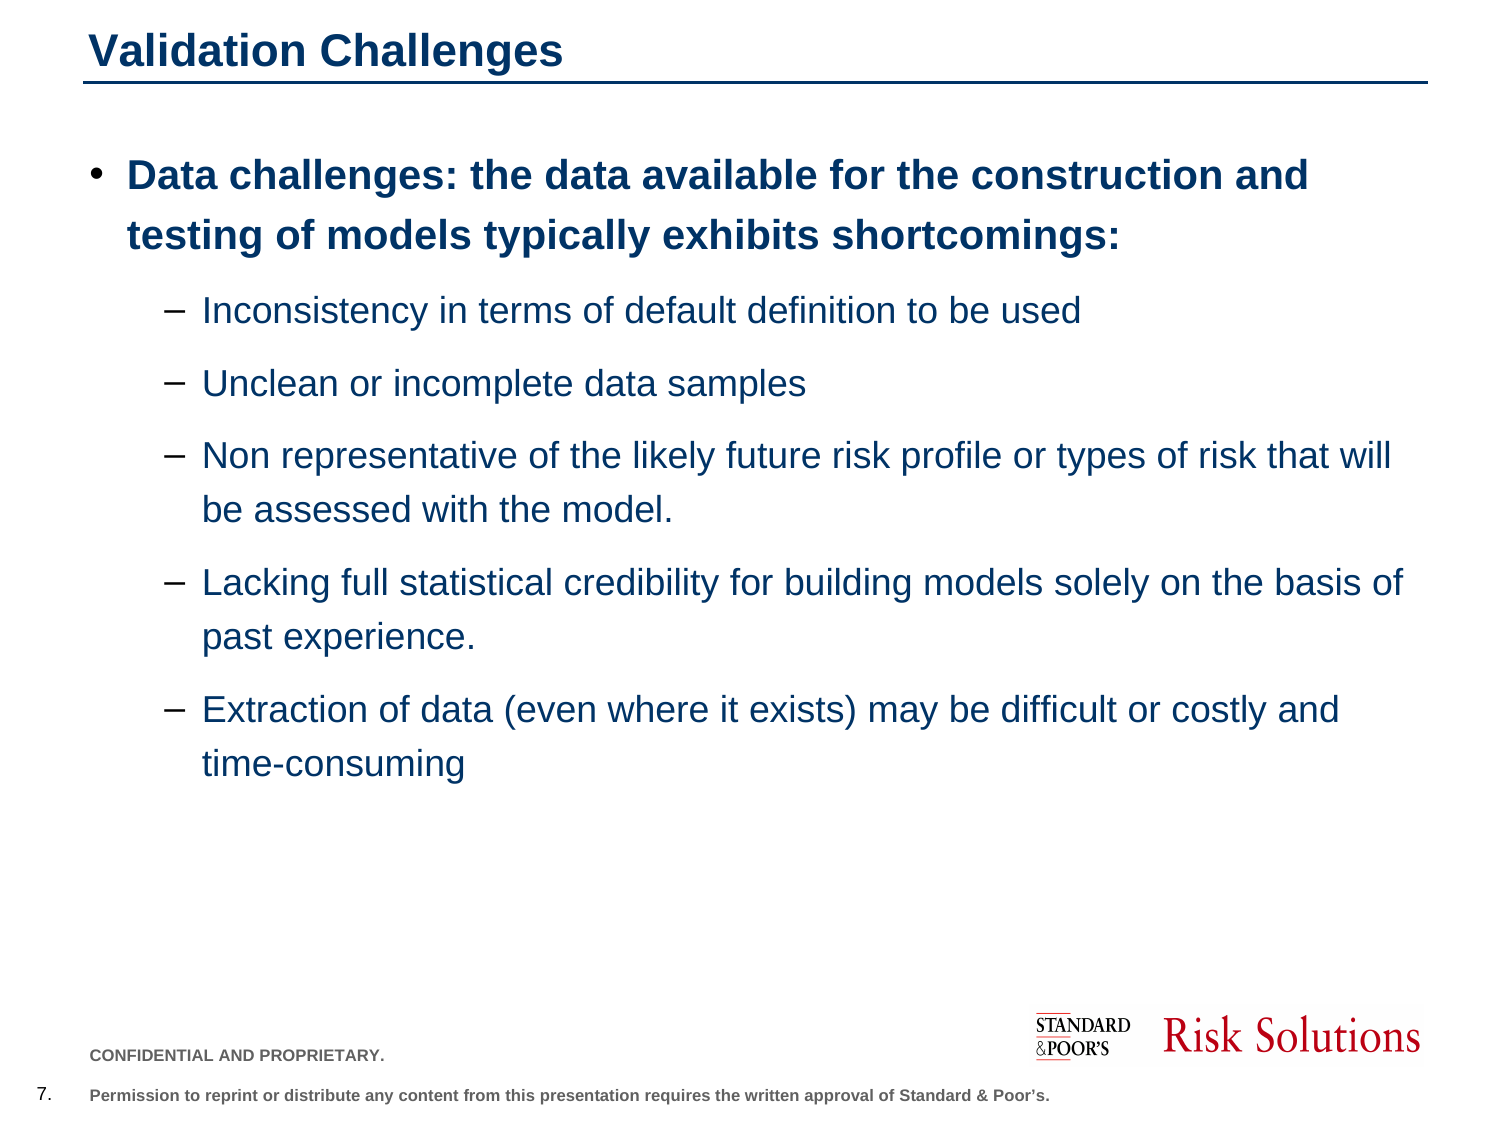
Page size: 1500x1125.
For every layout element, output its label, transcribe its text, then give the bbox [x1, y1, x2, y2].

title Validation Challenges [73, 8, 1429, 85]
picture [1029, 1004, 1424, 1067]
list Data challenges: the data available for the construction and testing of models typically exhibits shortcomings: Inconsistency in terms of default definition to be used Unclean or incomplete data samples Non representative of the likely future risk profile or types of risk that will be assessed with the model. Lacking full statistical credibility for building models solely on the basis of past experience. Extraction of data (even where it exists) may be difficult or costly and time-consuming [74, 130, 1426, 982]
